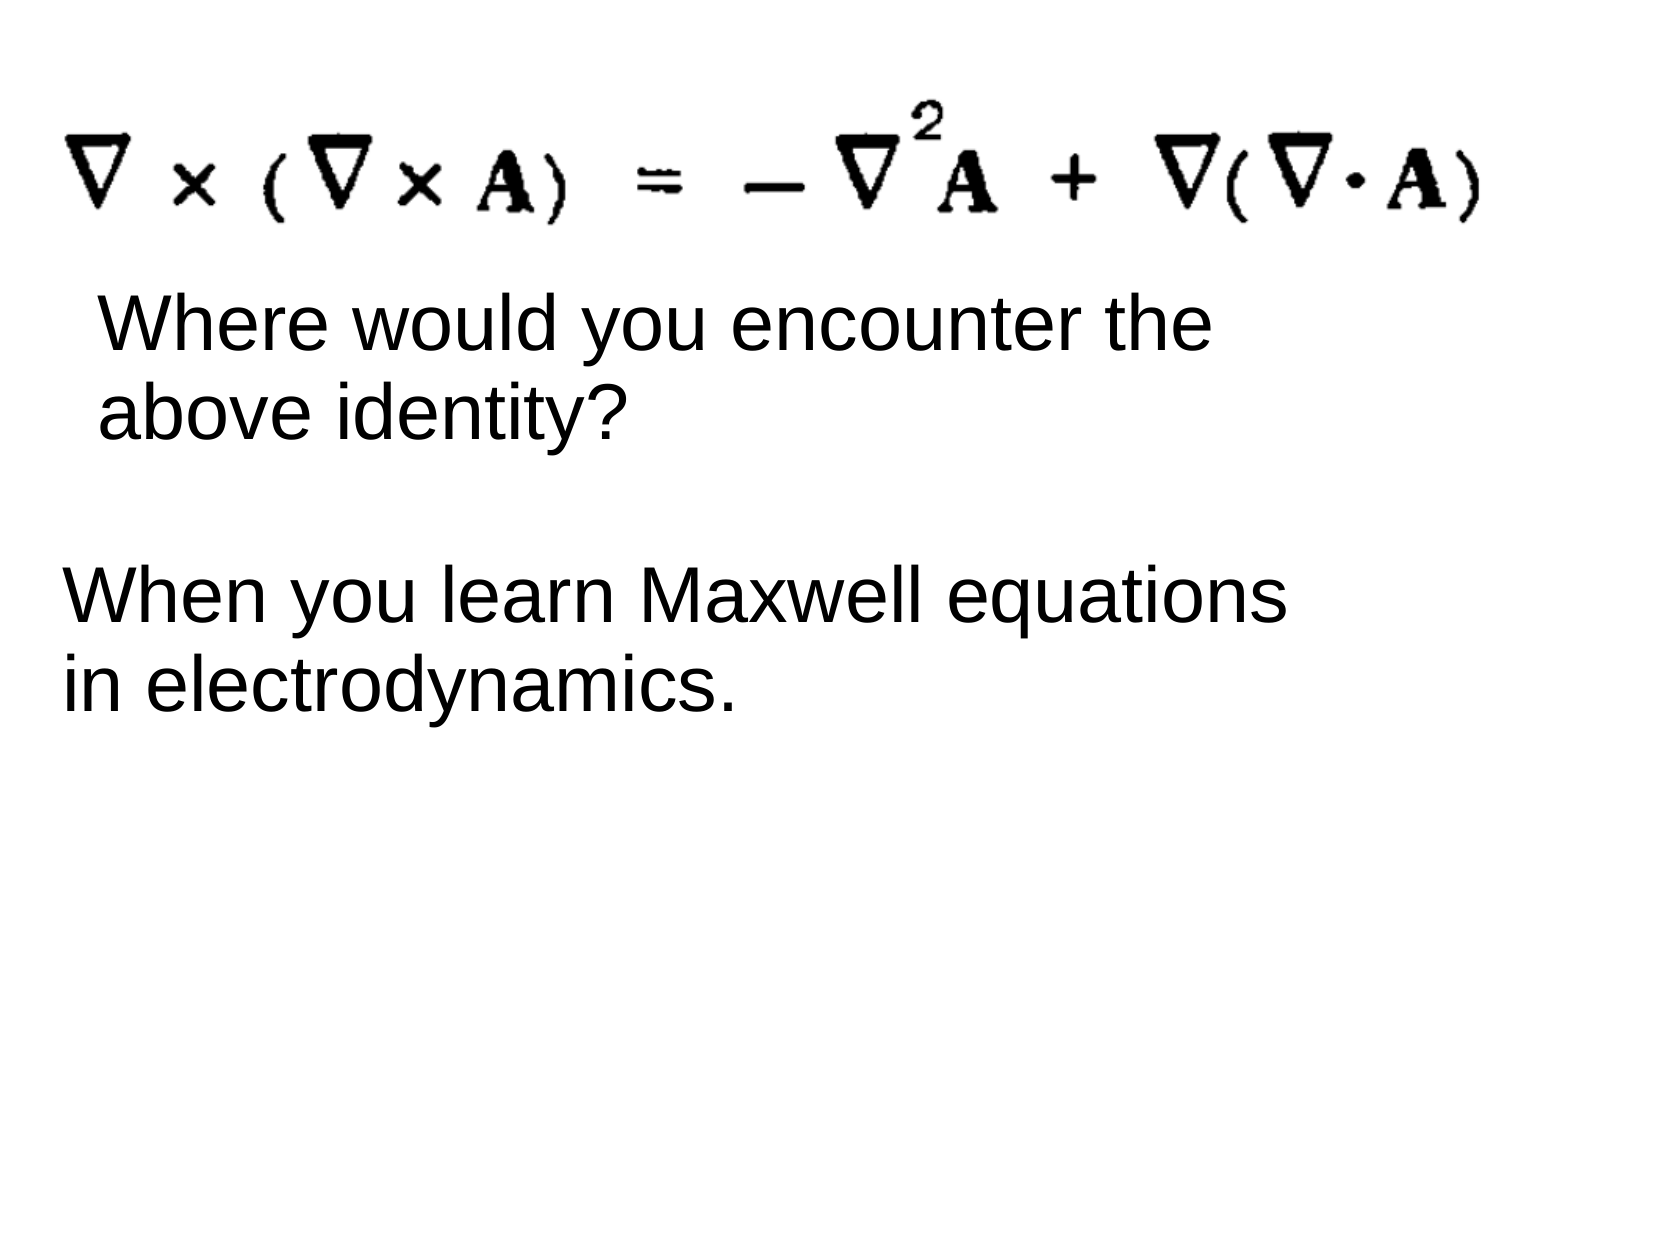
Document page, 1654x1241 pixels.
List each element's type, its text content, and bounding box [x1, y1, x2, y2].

text_box When you learn Maxwell equations in electrodynamics. [47, 543, 1335, 736]
text_box Where would you encounter the above identity? [82, 271, 1371, 464]
picture [40, 94, 1501, 249]
